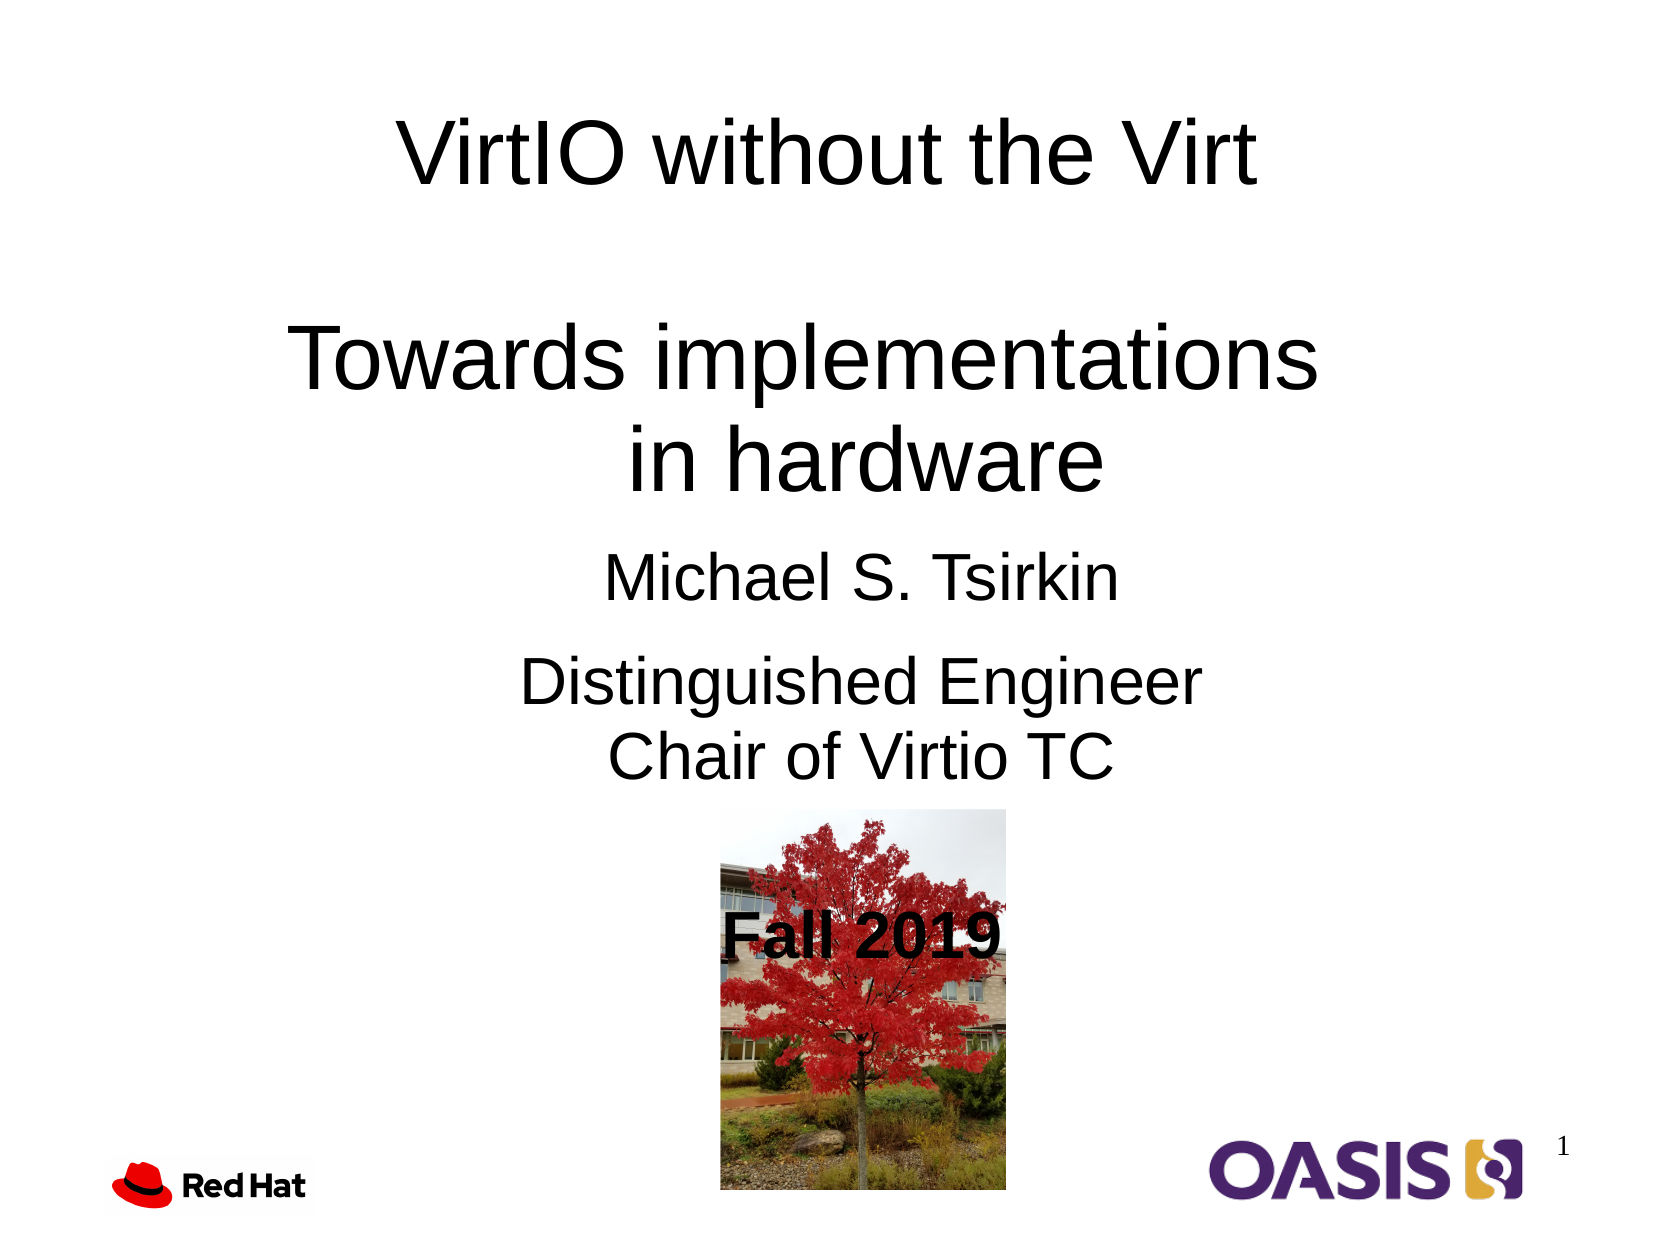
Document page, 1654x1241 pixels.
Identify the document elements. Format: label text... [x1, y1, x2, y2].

title Towards implementations in hardware [60, 255, 1549, 563]
picture [1200, 1124, 1531, 1214]
list Michael S. Tsirkin Distinguished Engineer Chair of Virtio TC Fall 2019 [82, 540, 1571, 1010]
picture [105, 1154, 314, 1216]
picture [720, 1010, 1006, 1190]
title VirtIO without the Virt [82, 0, 1571, 307]
